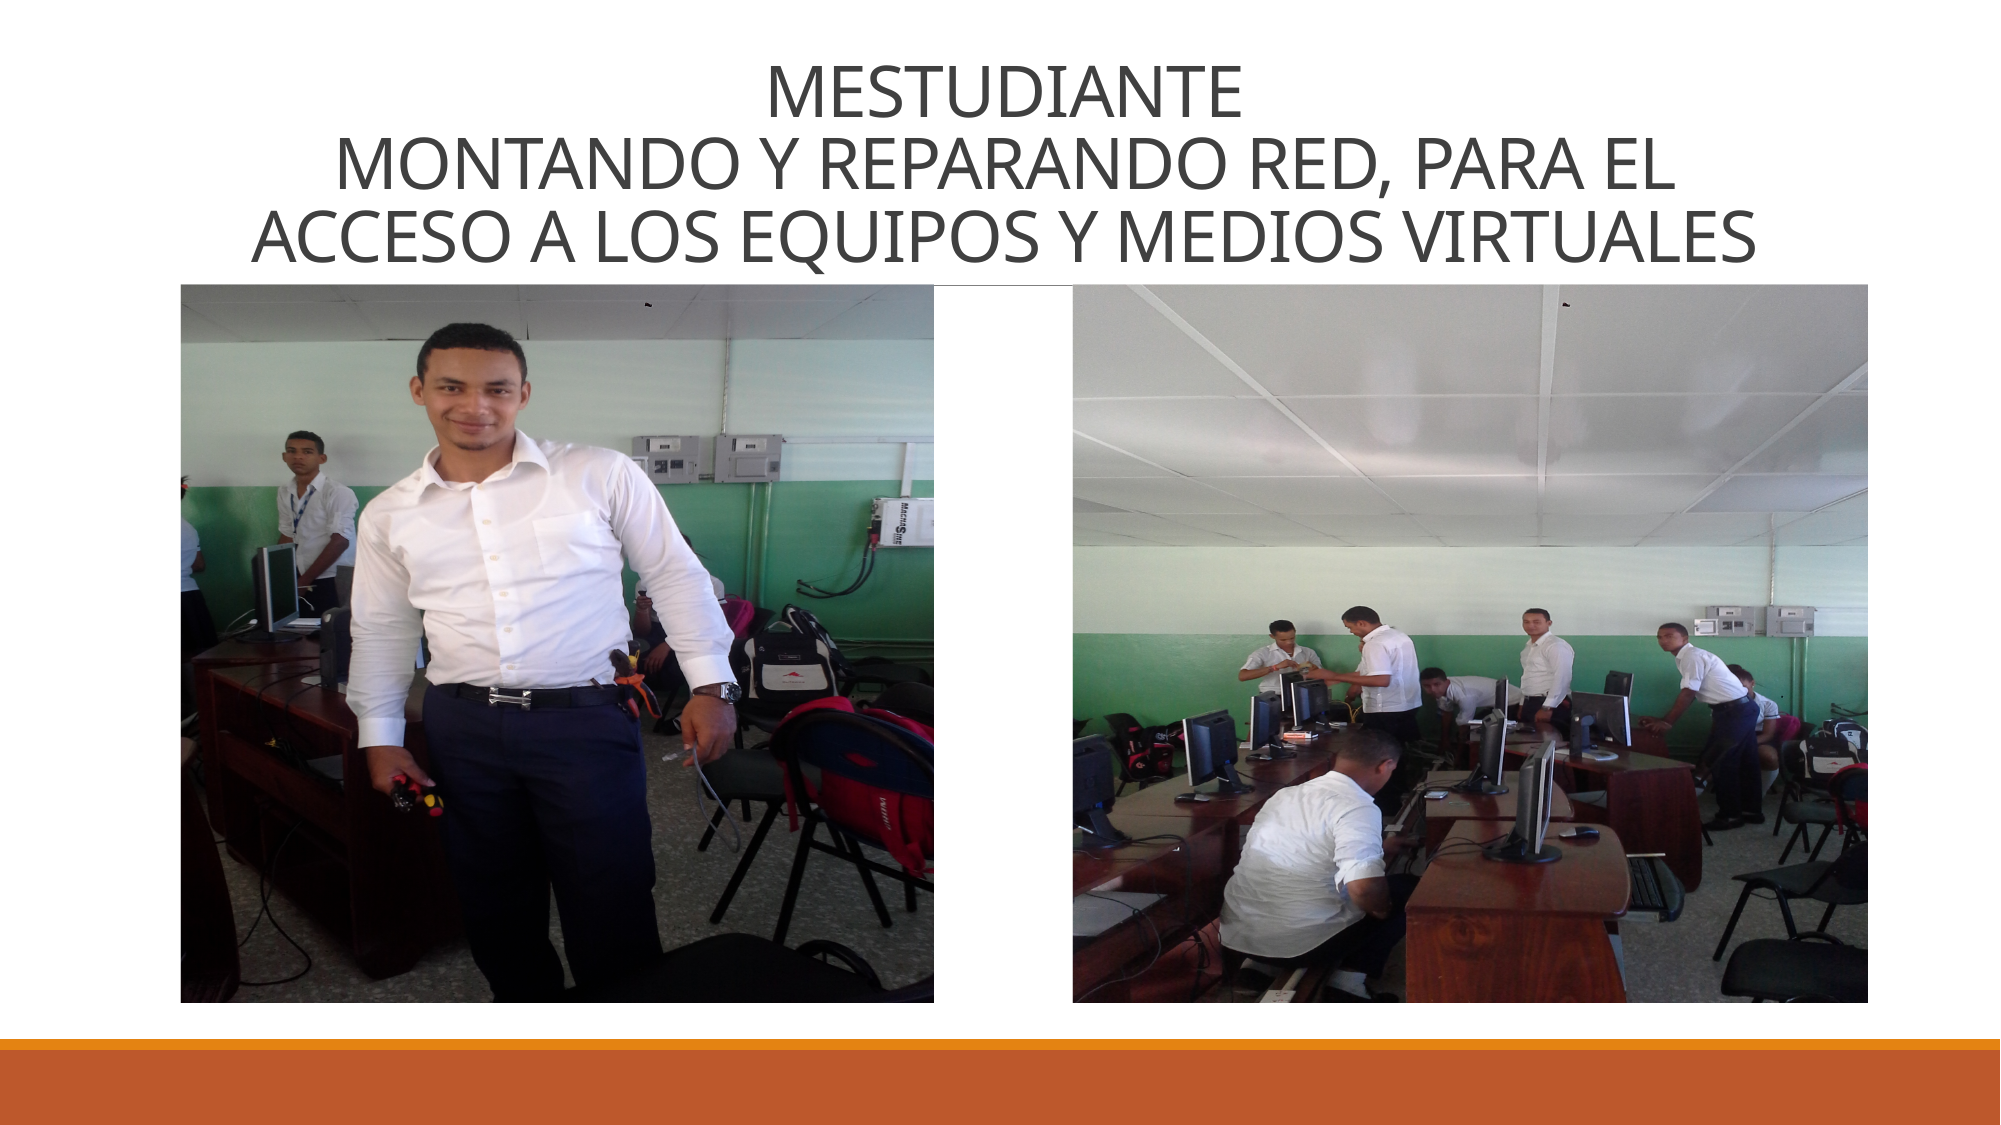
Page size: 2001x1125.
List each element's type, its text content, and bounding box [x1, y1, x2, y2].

picture [1072, 285, 1868, 1003]
picture [180, 285, 934, 1003]
title MESTUDIANTE MONTANDO Y REPARANDO RED, PARA EL ACCESO A LOS EQUIPOS Y MEDIOS VIRTUALES [180, 47, 1831, 286]
